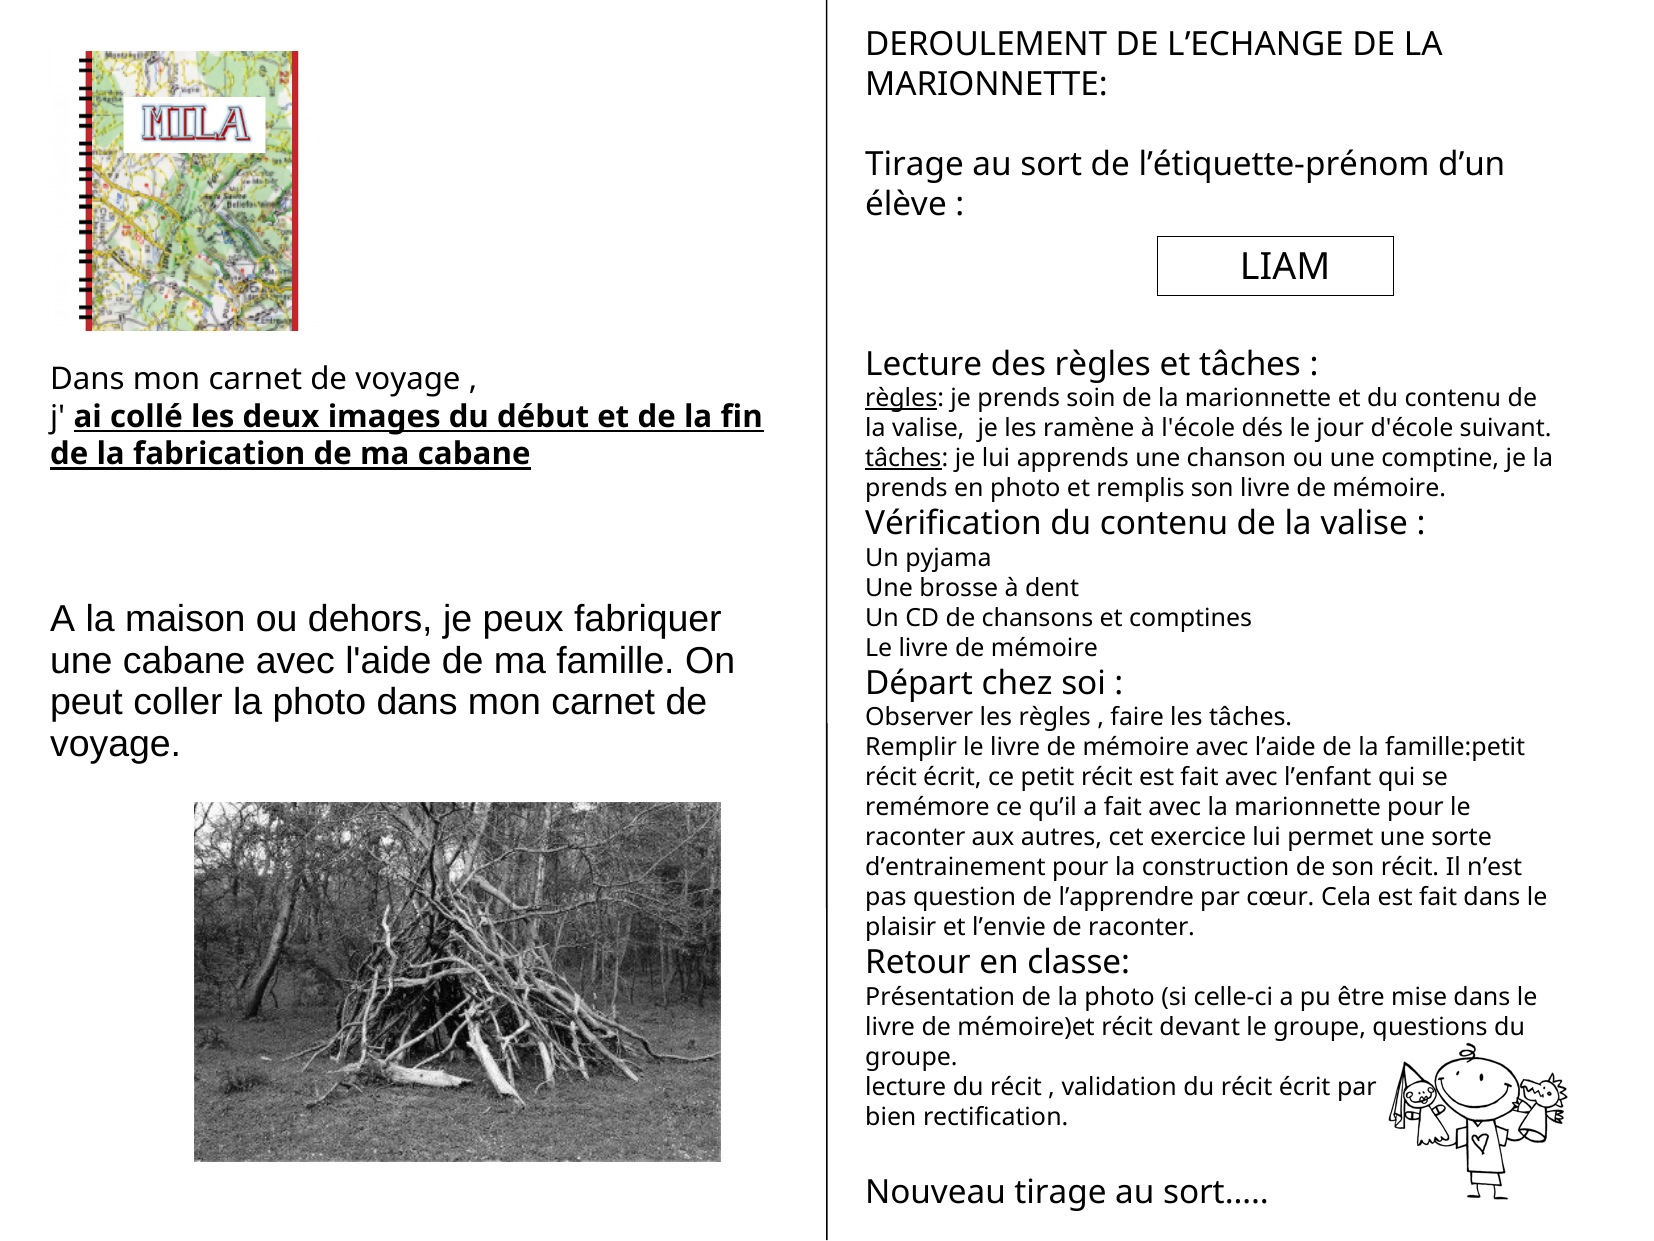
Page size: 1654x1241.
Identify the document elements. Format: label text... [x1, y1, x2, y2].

text_box LIAM [1169, 236, 1382, 272]
text_box LIAM [1317, 257, 1323, 272]
text_box LIAM [1303, 258, 1309, 272]
text_box A la maison ou dehors, je peux fabriquer une cabane avec l'aide de ma famille. On peut coller la photo dans mon carnet de voyage. [35, 590, 768, 815]
picture [1385, 1039, 1571, 1205]
picture [47, 51, 331, 331]
picture [194, 802, 721, 1162]
text_box DEROULEMENT DE L’ECHANGE DE LA MARIONNETTE: Tirage au sort de l’étiquette-prénom d’un élève : Lecture des règles et tâches : règles: je prends soin de la marionnette et du contenu de la valise, je les ramène à l'école dés le jour d'école suivant. tâches: je lui apprends une chanson ou une comptine, je la prends en photo et remplis son livre de mémoire. Vérification du contenu de la valise : Un pyjama Une brosse à dent Un CD de chansons et comptines Le livre de mémoire Départ chez soi : Observer les règles , faire les tâches. Remplir le livre de mémoire avec l’aide de la famille:petit récit écrit, ce petit récit est fait avec l’enfant qui se remémore ce qu’il a fait avec la marionnette pour le raconter aux autres, cet exercice lui permet une sorte d’entrainement pour la construction de son récit. Il n’est pas question de l’apprendre par cœur. Cela est fait dans le plaisir et l’envie de raconter. Retour en classe: Présentation de la photo (si celle-ci a pu être mise dans le livre de mémoire)et récit devant le groupe, questions du groupe. lecture du récit , validation du récit écrit par l’élève ou bien rectification. Nouveau tirage au sort….. [850, 14, 1571, 1158]
text_box LIAM [1280, 257, 1288, 268]
text_box Dans mon carnet de voyage , j' ai collé les deux images du début et de la fin de la fabrication de ma cabane [35, 351, 792, 591]
